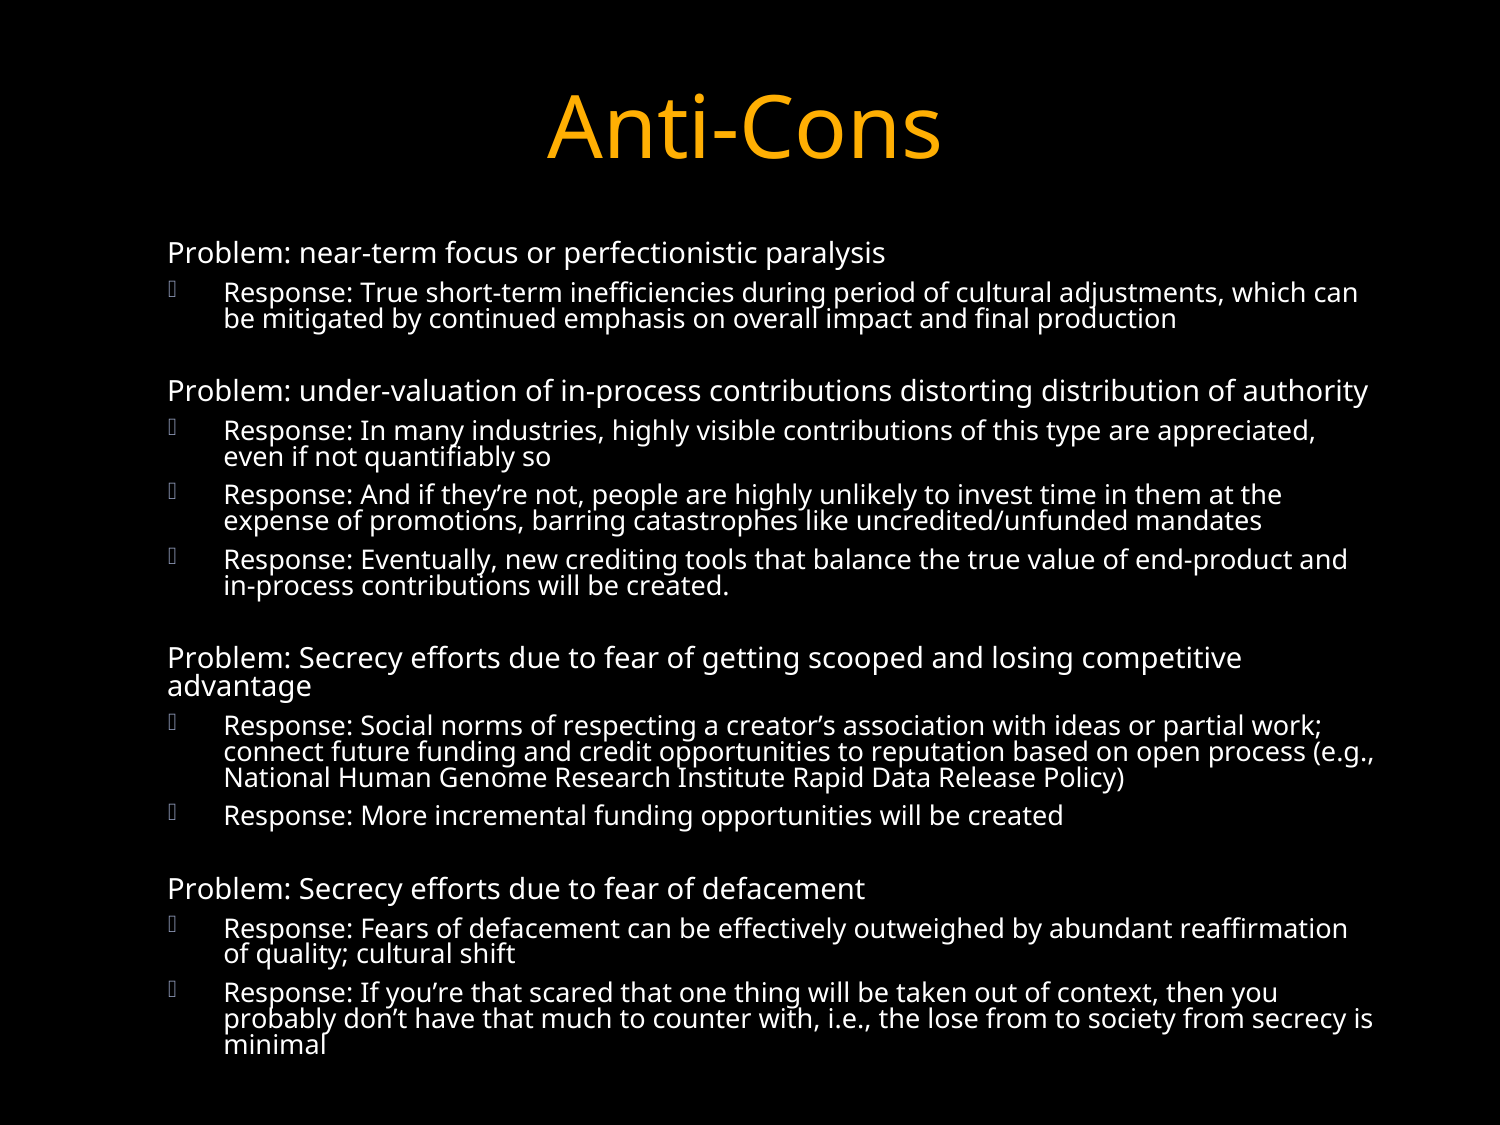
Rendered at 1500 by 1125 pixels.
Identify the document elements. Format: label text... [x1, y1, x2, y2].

title Anti-Cons [95, 63, 1395, 194]
list Problem: near-term focus or perfectionistic paralysis Response: True short-term inefficiencies during period of cultural adjustments, which can be mitigated by continued emphasis on overall impact and final production Problem: under-valuation of in-process contributions distorting distribution of authority Response: In many industries, highly visible contributions of this type are appreciated, even if not quantifiably so Response: And if they’re not, people are highly unlikely to invest time in them at the expense of promotions, barring catastrophes like uncredited/unfunded mandates Response: Eventually, new crediting tools that balance the true value of end-product and in-process contributions will be created. Problem: Secrecy efforts due to fear of getting scooped and losing competitive advantage Response: Social norms of respecting a creator’s association with ideas or partial work; connect future funding and credit opportunities to reputation based on open process (e.g., National Human Genome Research Institute Rapid Data Release Policy) Response: More incremental funding opportunities will be created Problem: Secrecy efforts due to fear of defacement Response: Fears of defacement can be effectively outweighed by abundant reaffirmation of quality; cultural shift Response: If you’re that scared that one thing will be taken out of context, then you probably don’t have that much to counter with, i.e., the lose from to society from secrecy is minimal [95, 233, 1392, 1125]
